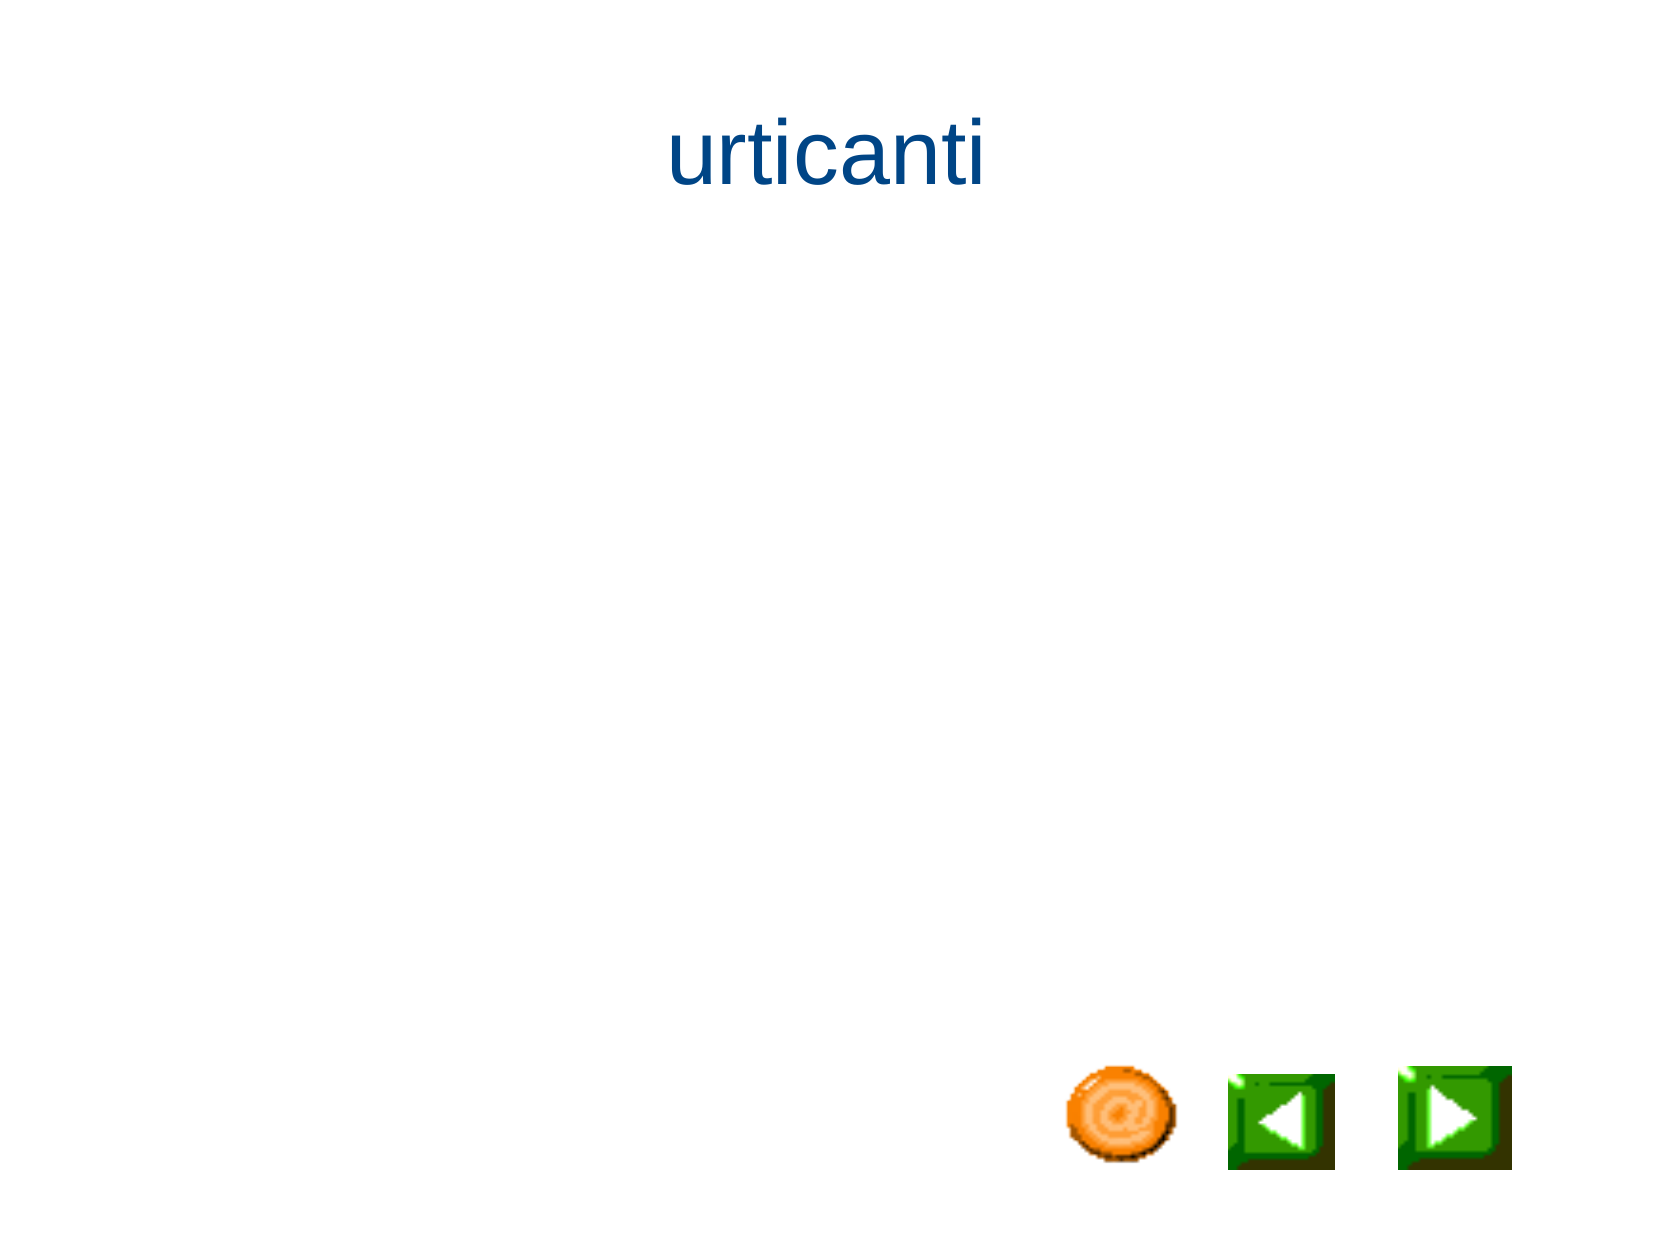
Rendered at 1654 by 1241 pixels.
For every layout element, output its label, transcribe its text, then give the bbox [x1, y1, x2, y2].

title urticanti [82, 49, 1571, 257]
picture [1398, 1066, 1512, 1170]
picture [1060, 1060, 1182, 1170]
picture [1228, 1074, 1335, 1170]
